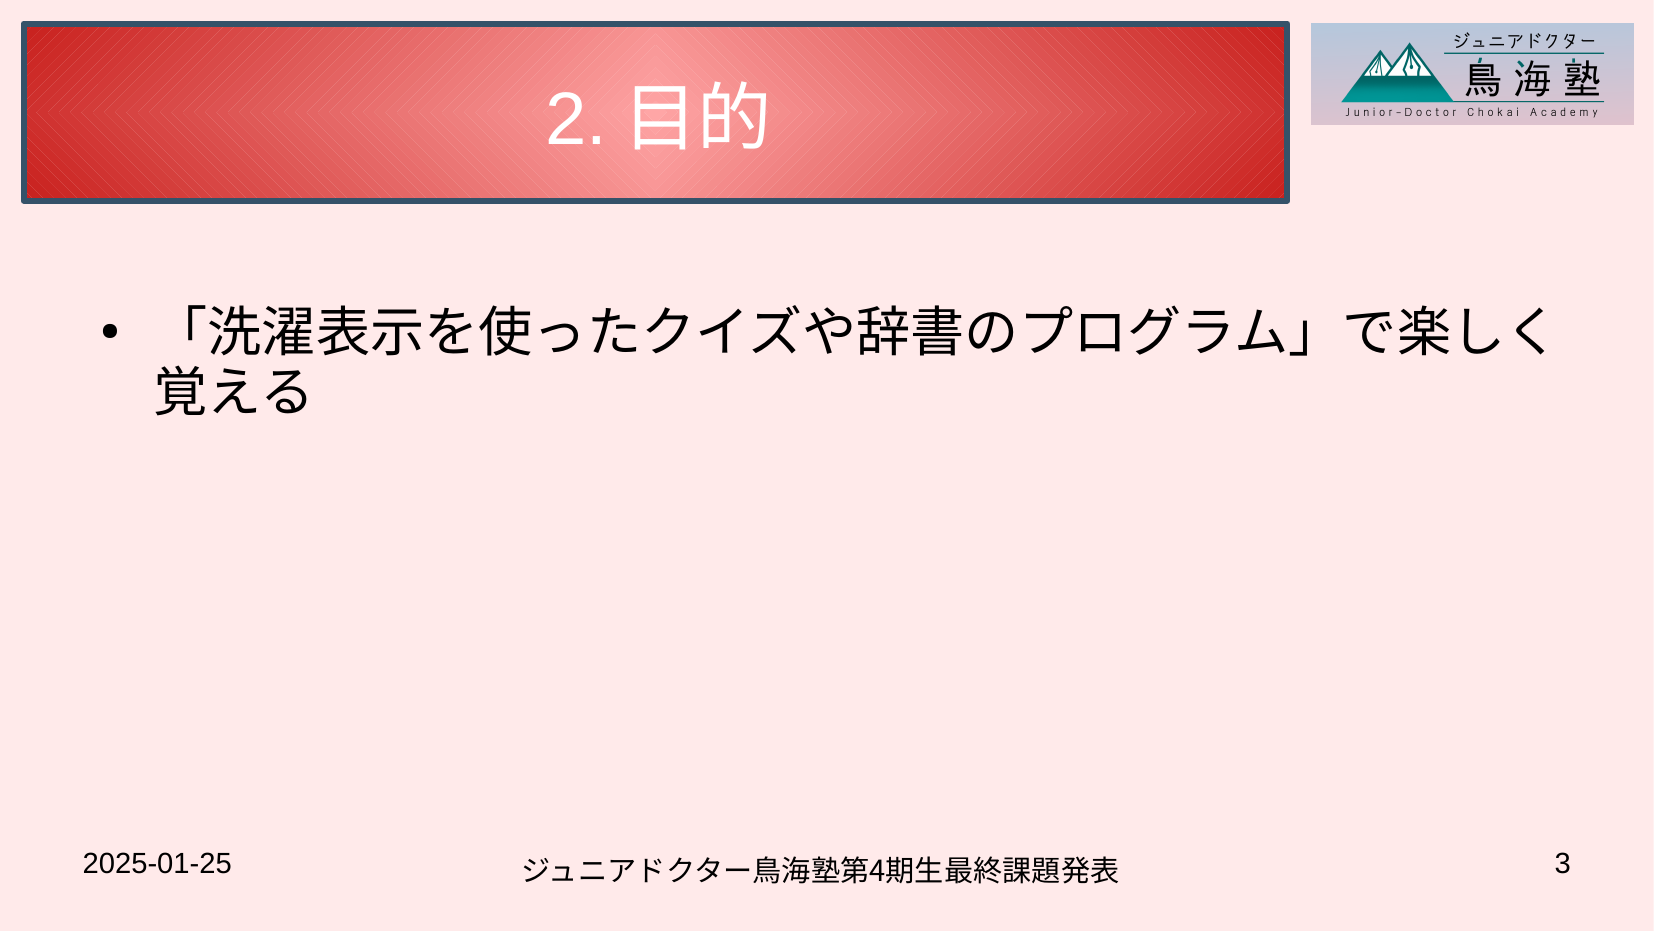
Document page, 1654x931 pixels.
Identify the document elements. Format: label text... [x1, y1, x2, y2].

picture [1311, 23, 1634, 125]
list 「洗濯表示を使ったクイズや辞書のプログラム」で楽しく覚える [82, 217, 1571, 758]
title 2.目的 [82, 35, 1235, 189]
